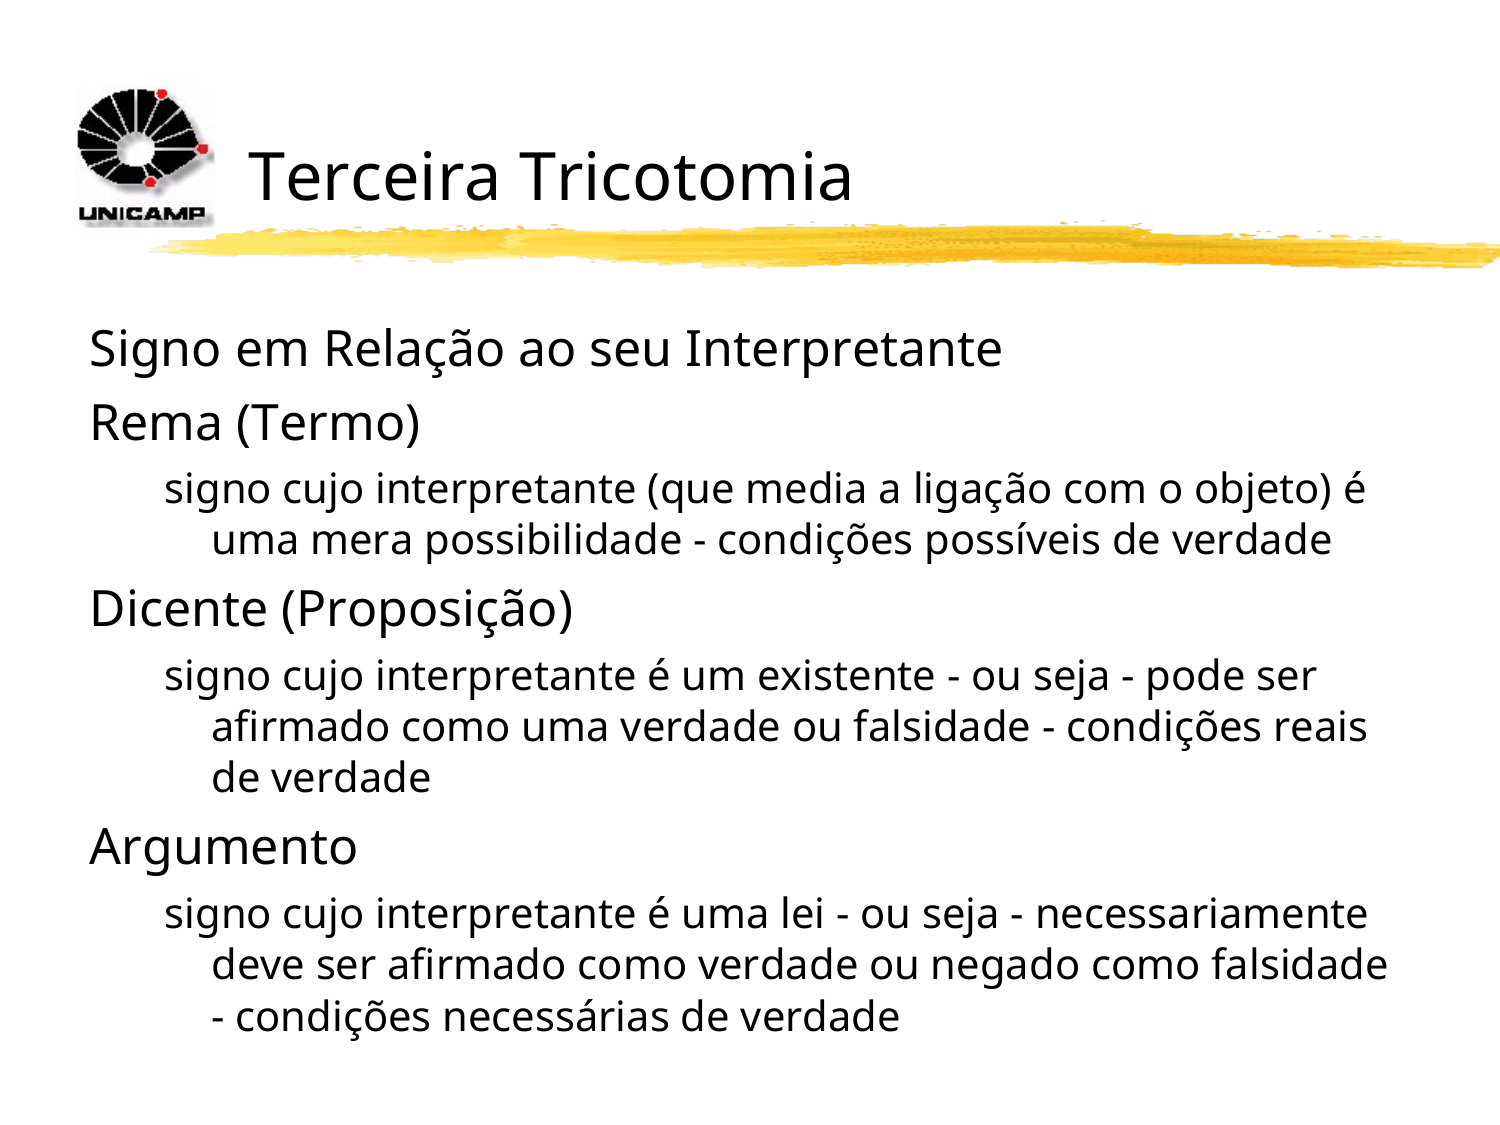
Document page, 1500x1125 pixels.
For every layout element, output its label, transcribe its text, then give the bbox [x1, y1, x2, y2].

picture [75, 74, 1500, 279]
list Signo em Relação ao seu Interpretante Rema (Termo) signo cujo interpretante (que media a ligação com o objeto) é uma mera possibilidade - condições possíveis de verdade Dicente (Proposição) signo cujo interpretante é um existente - ou seja - pode ser afirmado como uma verdade ou falsidade - condições reais de verdade Argumento signo cujo interpretante é uma lei - ou seja - necessariamente deve ser afirmado como verdade ou negado como falsidade - condições necessárias de verdade [74, 309, 1417, 994]
title Terceira Tricotomia [233, 37, 1434, 225]
